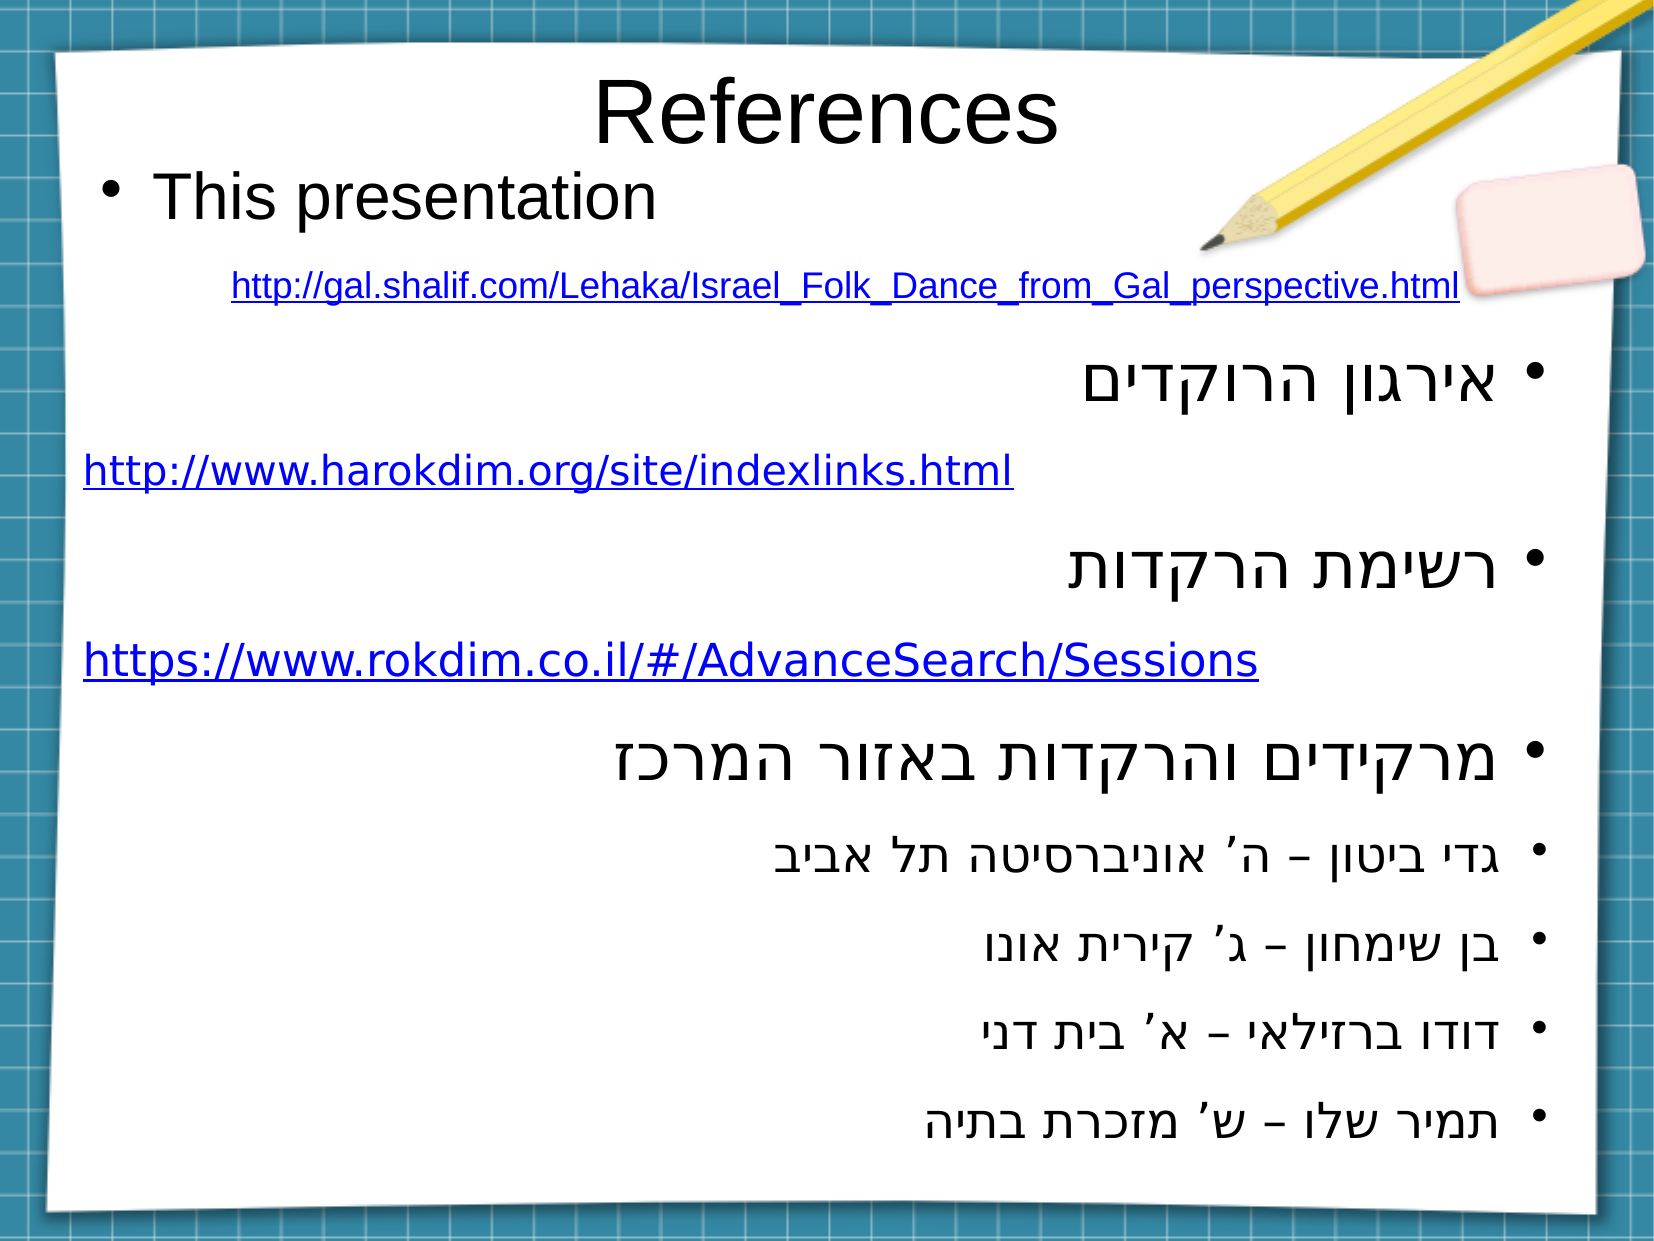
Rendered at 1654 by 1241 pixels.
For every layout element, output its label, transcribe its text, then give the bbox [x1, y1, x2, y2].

picture [0, 0, 1654, 1241]
text_box References [82, 49, 1571, 153]
text_box This presentation http://gal.shalif.com/Lehaka/Israel_Folk_Dance_from_Gal_perspective.html אירגון הרוקדים http://www.harokdim.org/site/indexlinks.html רשימת הרקדות https://www.rokdim.co.il/#/AdvanceSearch/Sessions מרקידים והרקדות באזור המרכז גדי ביטון – ה’ אוניברסיטה תל אביב בן שימחון – ג’ קירית אונו דודו ברזילאי – א’ בית דני תמיר שלו – ש’ מזכרת בתיה [82, 153, 1571, 1159]
